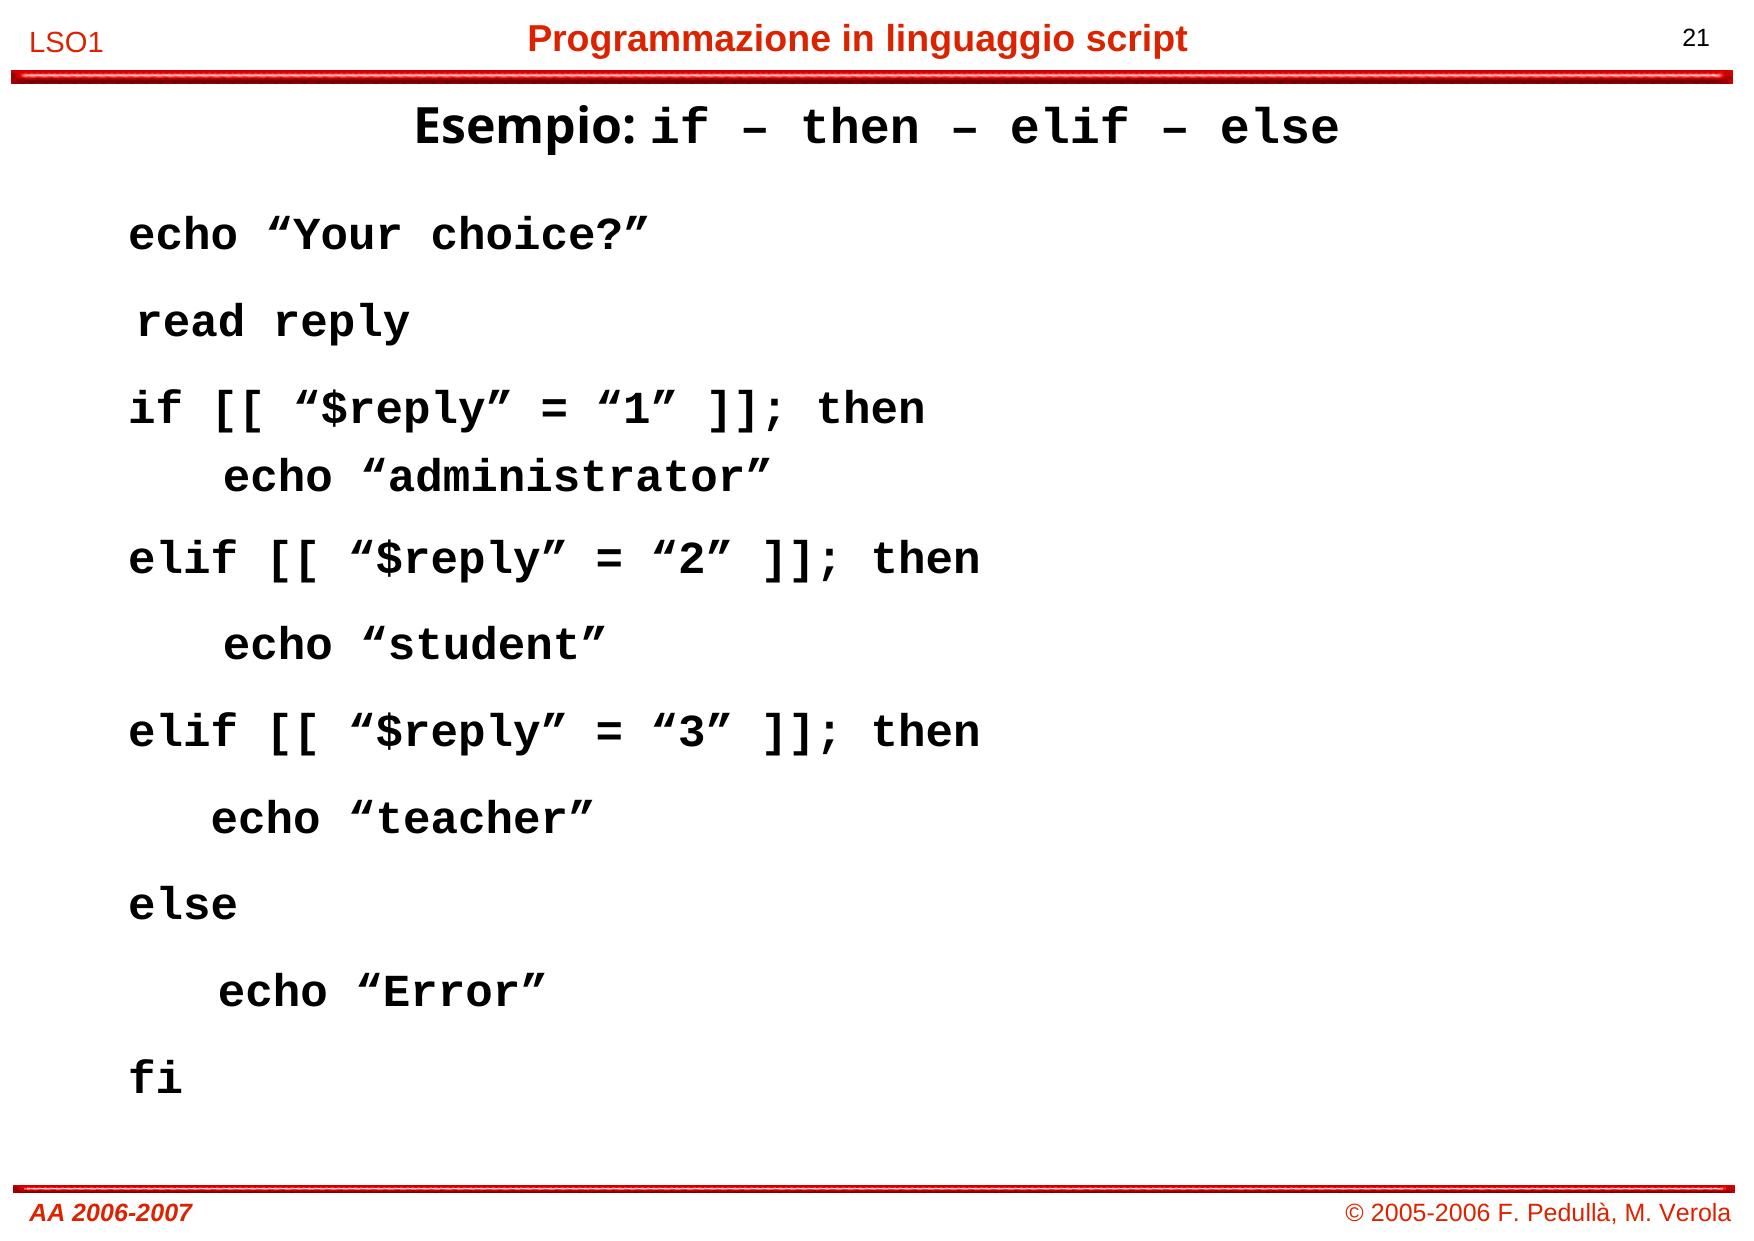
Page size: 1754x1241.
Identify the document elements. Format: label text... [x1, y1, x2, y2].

list echo “Your choice?” read reply if [[ “$reply” = “1” ]]; then echo “administrator” elif [[ “$reply” = “2” ]]; then echo “student” elif [[ “$reply” = “3” ]]; then echo “teacher” else echo “Error” fi [58, 205, 1696, 1123]
picture [13, 1185, 1735, 1193]
picture [11, 70, 1733, 84]
title Esempio: if – then – elif – else [383, 78, 1370, 174]
